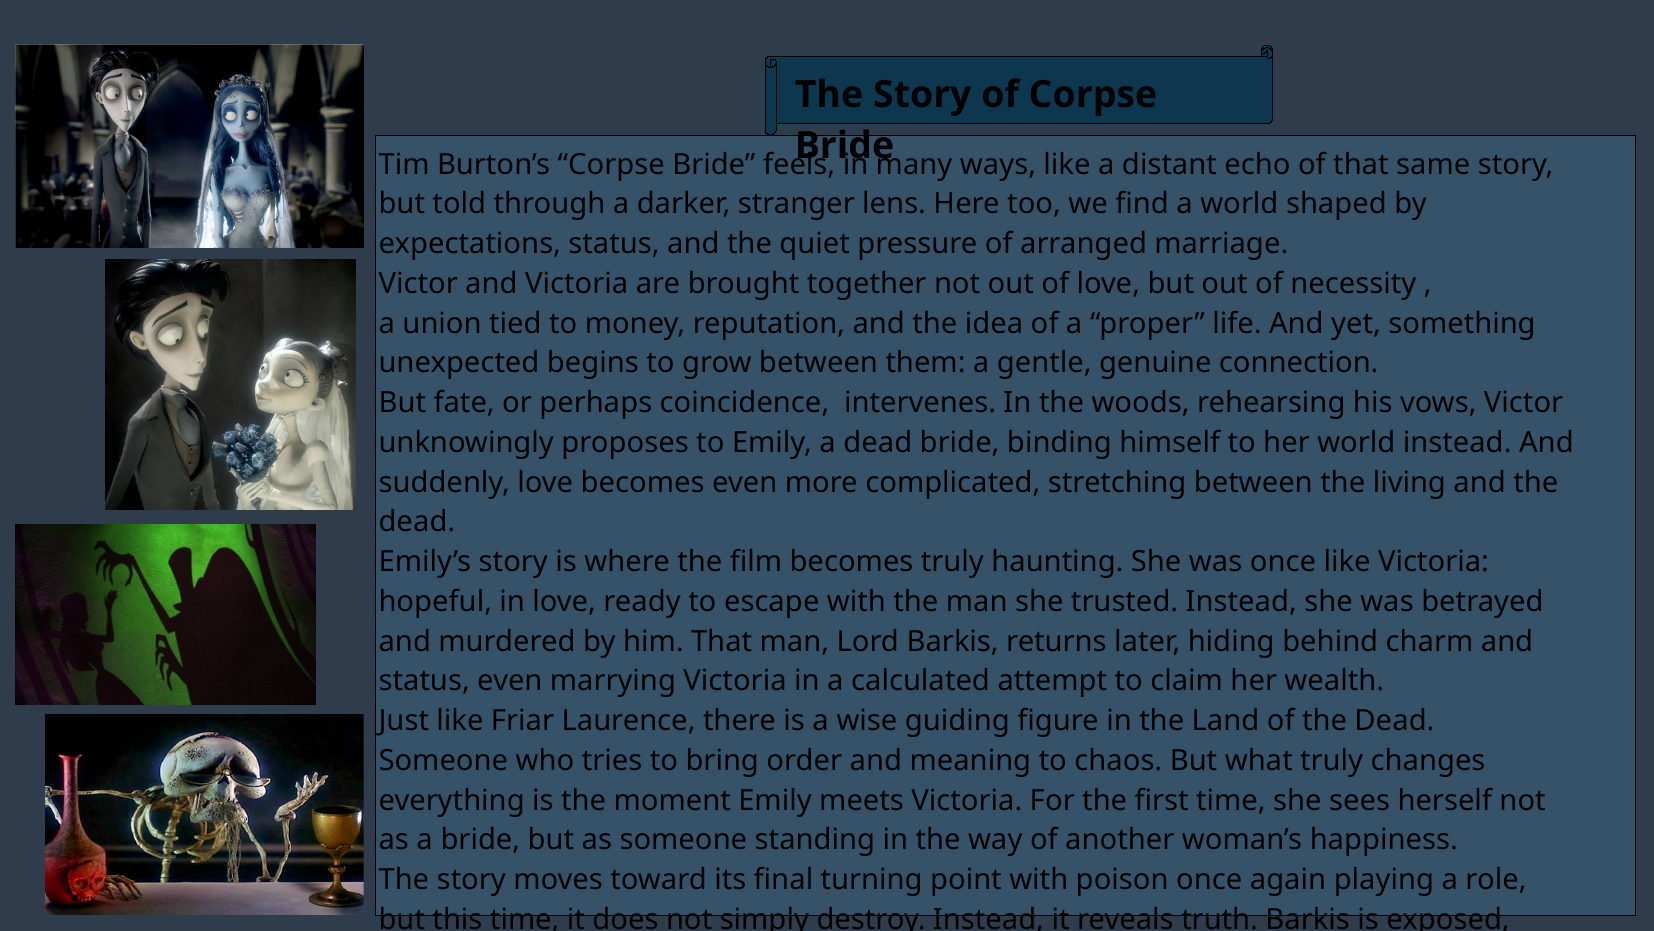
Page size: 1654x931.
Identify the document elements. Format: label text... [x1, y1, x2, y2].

picture [45, 714, 364, 916]
picture [15, 525, 316, 706]
text_box [1422, 915, 1431, 927]
text_box The Story of Corpse Bride [780, 60, 1273, 121]
picture [15, 45, 364, 248]
text_box [773, 915, 782, 927]
picture [105, 259, 356, 511]
text_box Tim Burton’s “Corpse Bride” feels, in many ways, like a distant echo of that same story, but told through a darker, stranger lens. Here too, we find a world shaped by expectations, status, and the quiet pressure of arranged marriage. Victor and Victoria are brought together not out of love, but out of necessity , a union tied to money, reputation, and the idea of a “proper” life. And yet, something unexpected begins to grow between them: a gentle, genuine connection. But fate, or perhaps coincidence, intervenes. In the woods, rehearsing his vows, Victor unknowingly proposes to Emily, a dead bride, binding himself to her world instead. And suddenly, love becomes even more complicated, stretching between the living and the dead. Emily’s story is where the film becomes truly haunting. She was once like Victoria: hopeful, in love, ready to escape with the man she trusted. Instead, she was betrayed and murdered by him. That man, Lord Barkis, returns later, hiding behind charm and status, even marrying Victoria in a calculated attempt to claim her wealth. Just like Friar Laurence, there is a wise guiding figure in the Land of the Dead. Someone who tries to bring order and meaning to chaos. But what truly changes everything is the moment Emily meets Victoria. For the first time, she sees herself not as a bride, but as someone standing in the way of another woman’s happiness. The story moves toward its final turning point with poison once again playing a role, but this time, it does not simply destroy. Instead, it reveals truth. Barkis is exposed, and Emily is finally freed, not through revenge, but through choice. She lets go. And in doing so, she is no longer trapped by her past. [363, 135, 1644, 904]
text_box [0, 0, 1654, 931]
